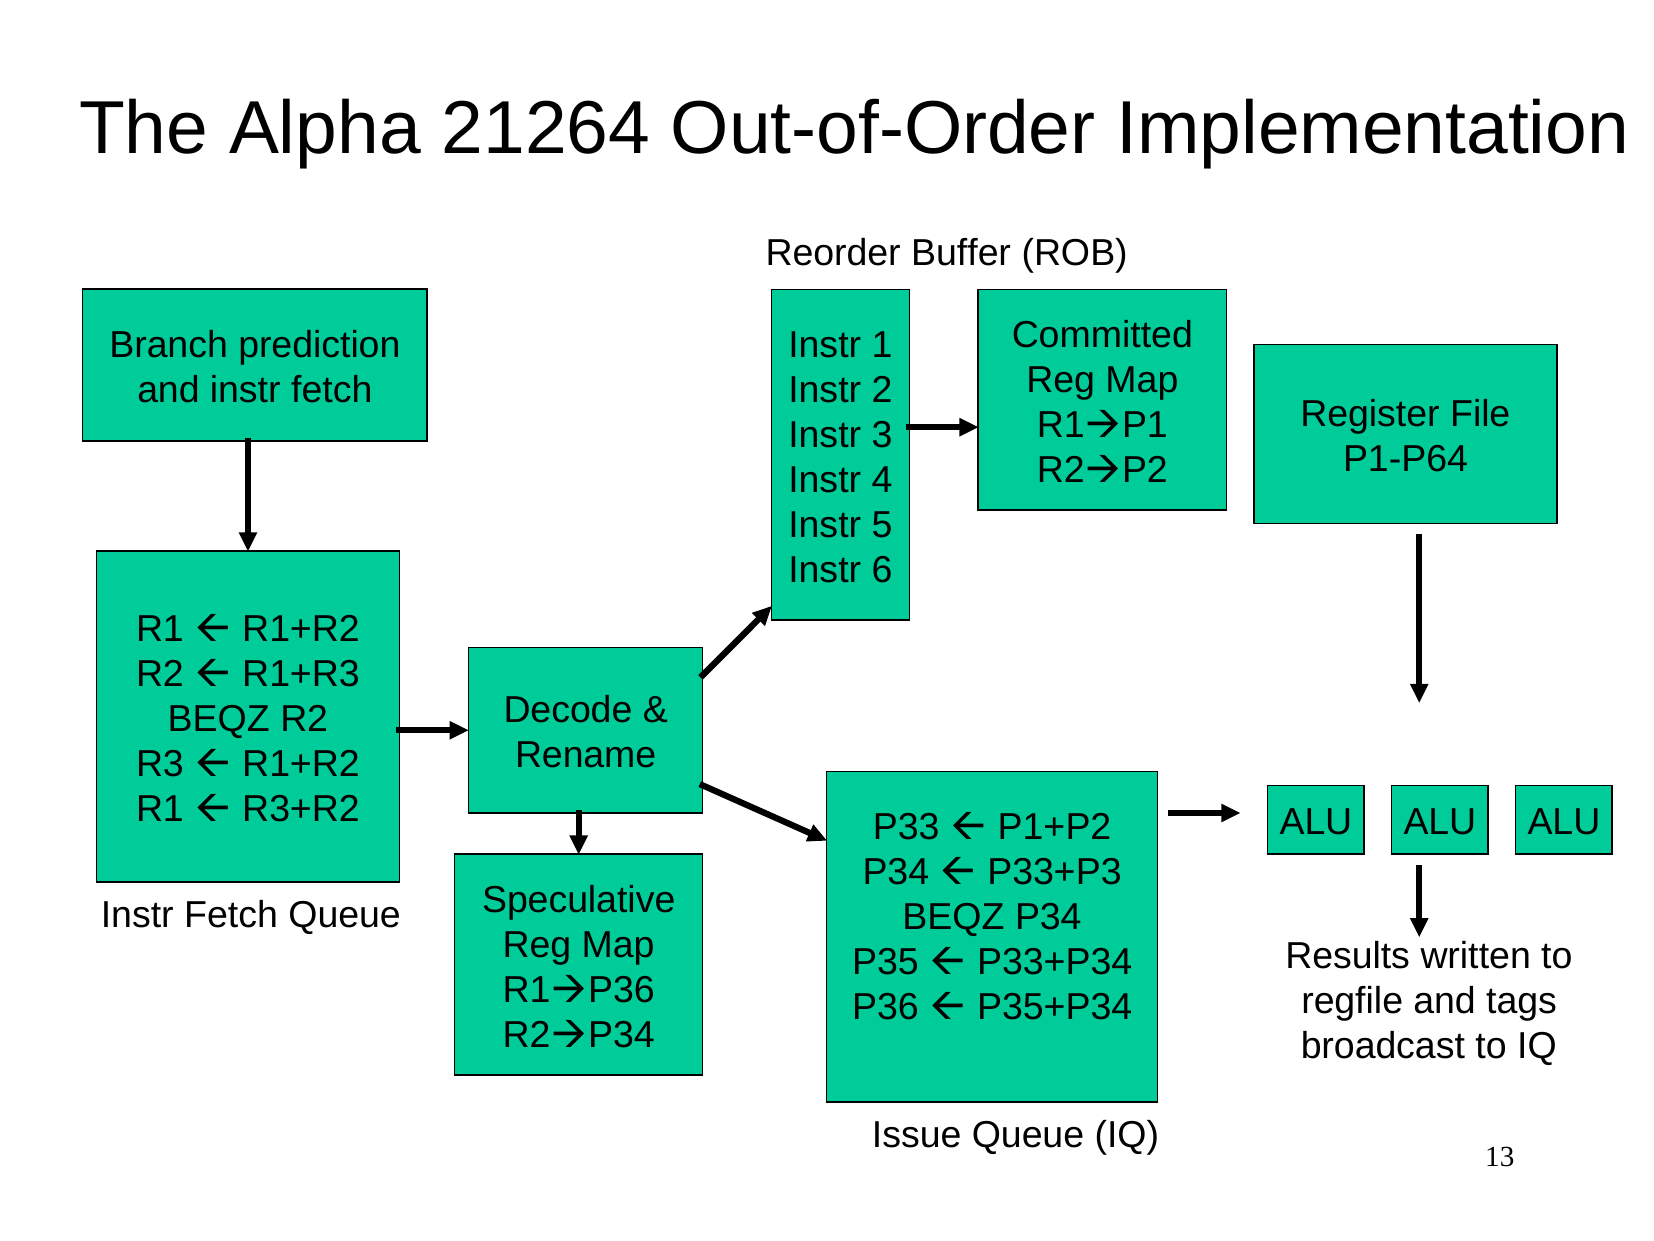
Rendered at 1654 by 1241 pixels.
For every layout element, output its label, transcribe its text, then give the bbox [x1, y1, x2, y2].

text_box Decode & Rename [468, 647, 703, 813]
text_box Speculative Reg Map R1P36 R2P34 [454, 854, 703, 1075]
text_box Results written to regfile and tags broadcast to IQ [1270, 923, 1588, 1074]
text_box R1  R1+R2 R2  R1+R3 BEQZ R2 R3  R1+R2 R1  R3+R2 [96, 551, 400, 881]
text_box ALU [1267, 785, 1365, 855]
text_box Committed Reg Map R1P1 R2P2 [978, 289, 1227, 510]
text_box ALU [1391, 785, 1489, 855]
text_box <number> [1184, 1129, 1530, 1213]
text_box ALU [1515, 785, 1613, 855]
text_box The Alpha 21264 Out-of-Order Implementation [64, 71, 1646, 177]
text_box Reorder Buffer (ROB) [750, 220, 1143, 281]
text_box Issue Queue (IQ) [857, 1102, 1175, 1163]
text_box P33  P1+P2 P34  P33+P3 BEQZ P34 P35  P33+P34 P36  P35+P34 [826, 771, 1158, 1103]
text_box Register File P1-P64 [1253, 344, 1557, 524]
text_box Instr 1 Instr 2 Instr 3 Instr 4 Instr 5 Instr 6 [771, 289, 910, 621]
text_box Instr Fetch Queue [85, 881, 416, 943]
text_box Branch prediction and instr fetch [82, 289, 428, 441]
